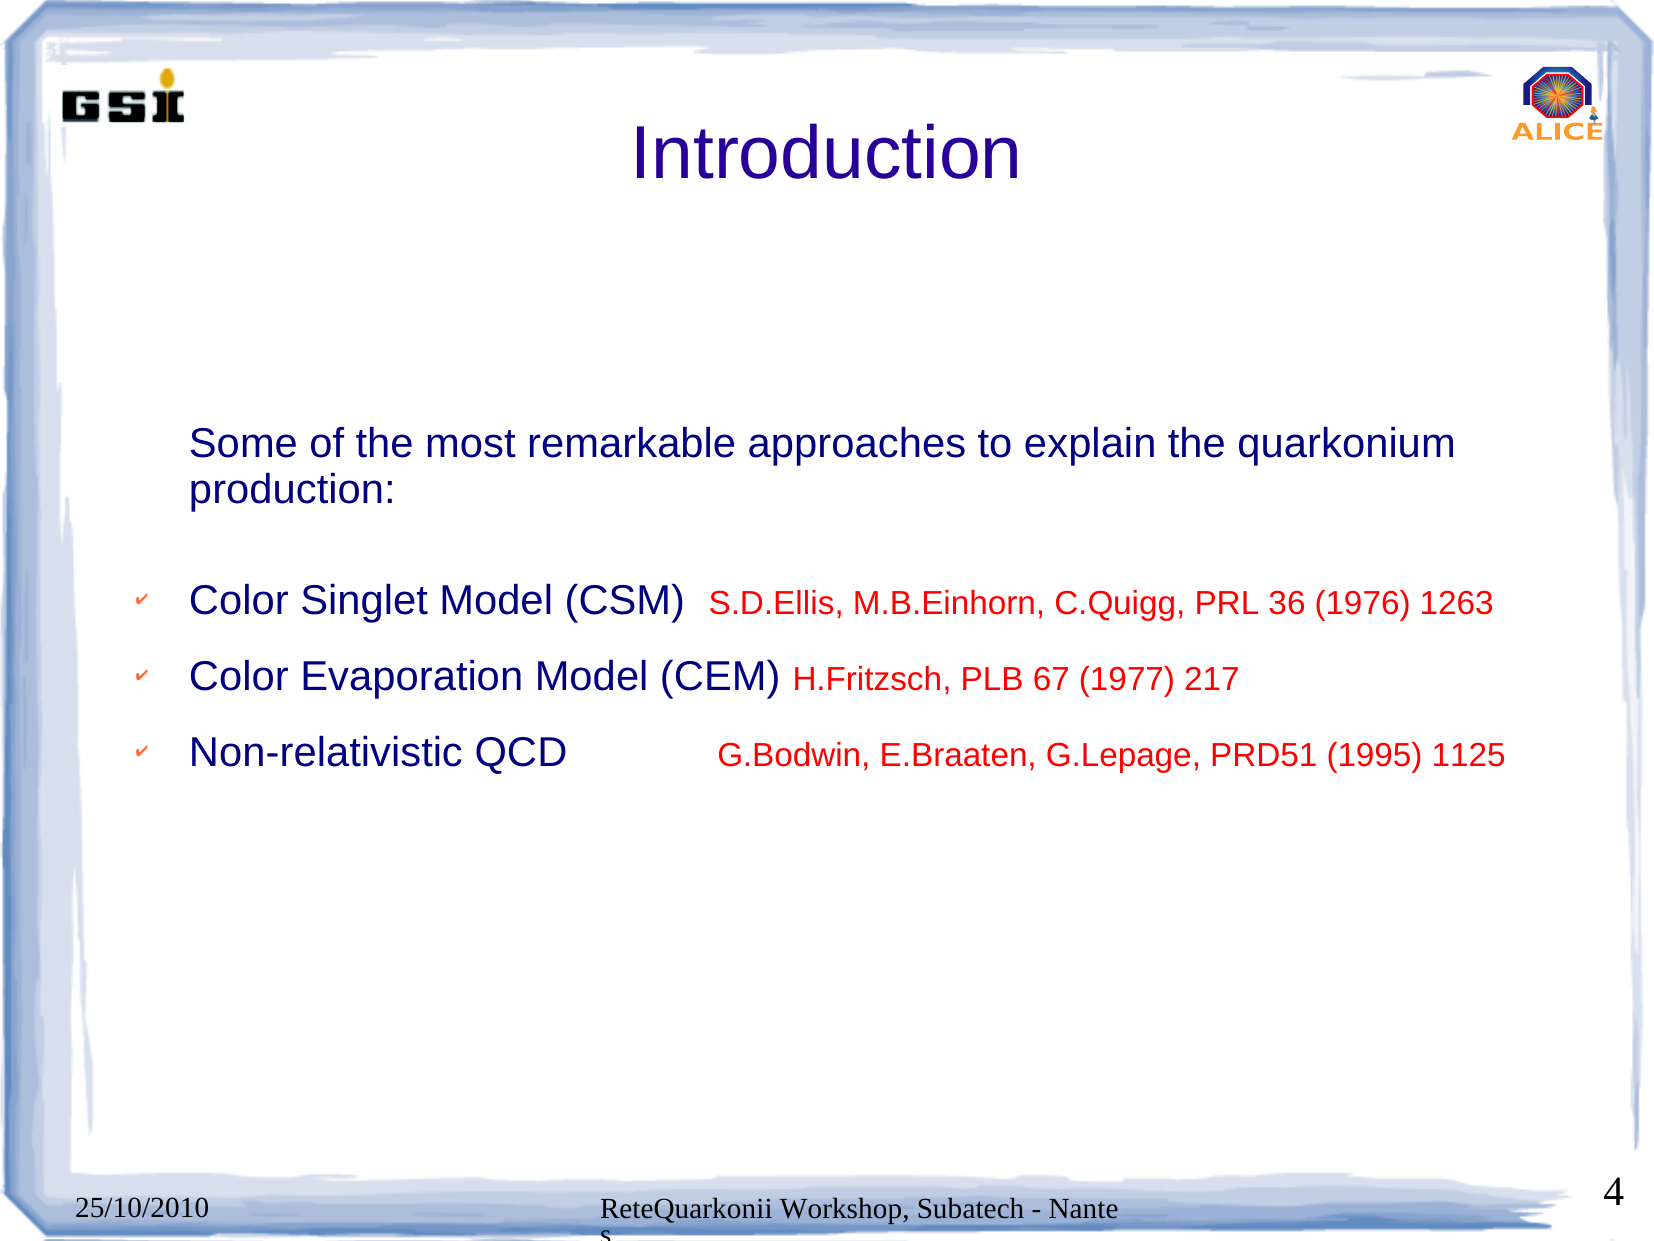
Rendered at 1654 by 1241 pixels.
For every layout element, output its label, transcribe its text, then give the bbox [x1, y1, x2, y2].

title Introduction [82, 49, 1571, 257]
list Some of the most remarkable approaches to explain the quarkonium production: Color Singlet Model (CSM) S.D.Ellis, M.B.Einhorn, C.Quigg, PRL 36 (1976) 1263 Color Evaporation Model (CEM) H.Fritzsch, PLB 67 (1977) 217 Non-relativistic QCD G.Bodwin, E.Braaten, G.Lepage, PRD51 (1995) 1125 [118, 419, 1571, 1084]
picture [0, 0, 1654, 1241]
